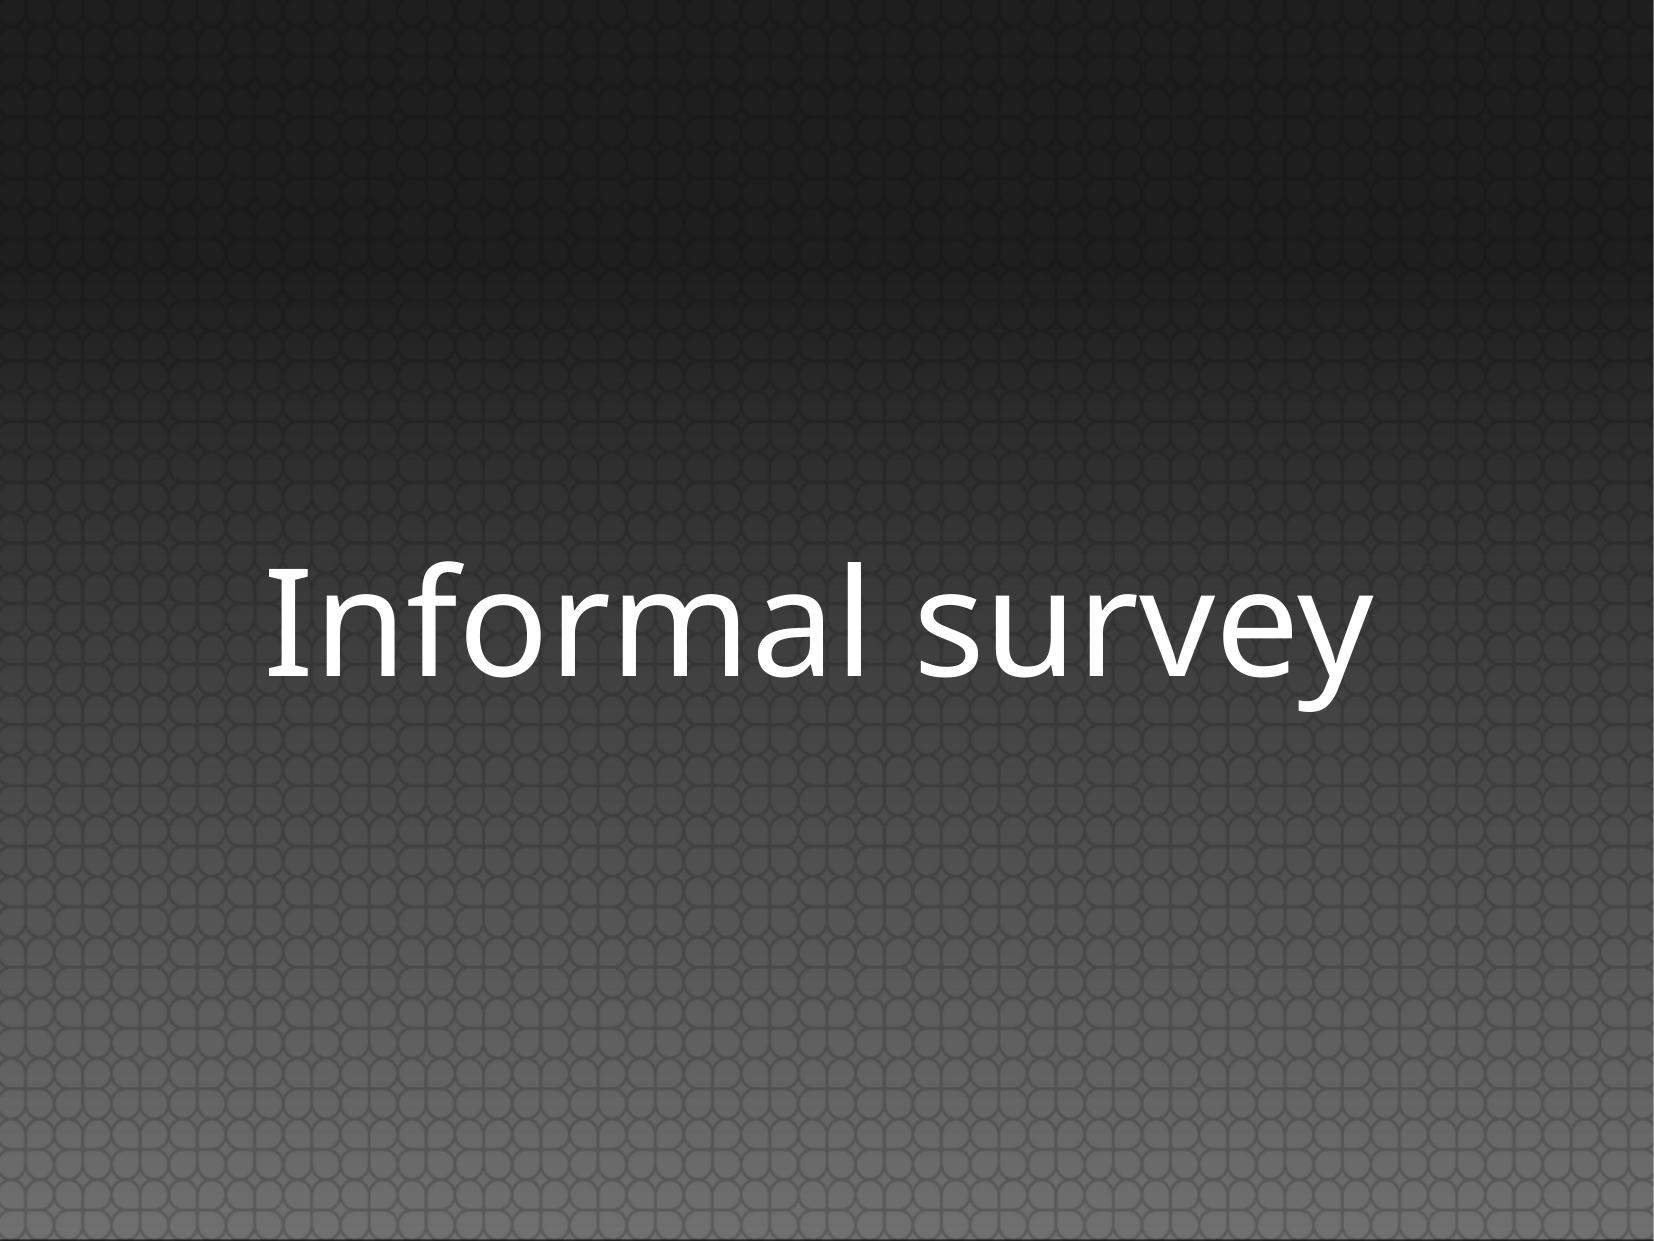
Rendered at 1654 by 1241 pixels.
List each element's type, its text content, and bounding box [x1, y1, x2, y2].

picture [0, 0, 1654, 1241]
title Informal survey [75, 525, 1564, 713]
